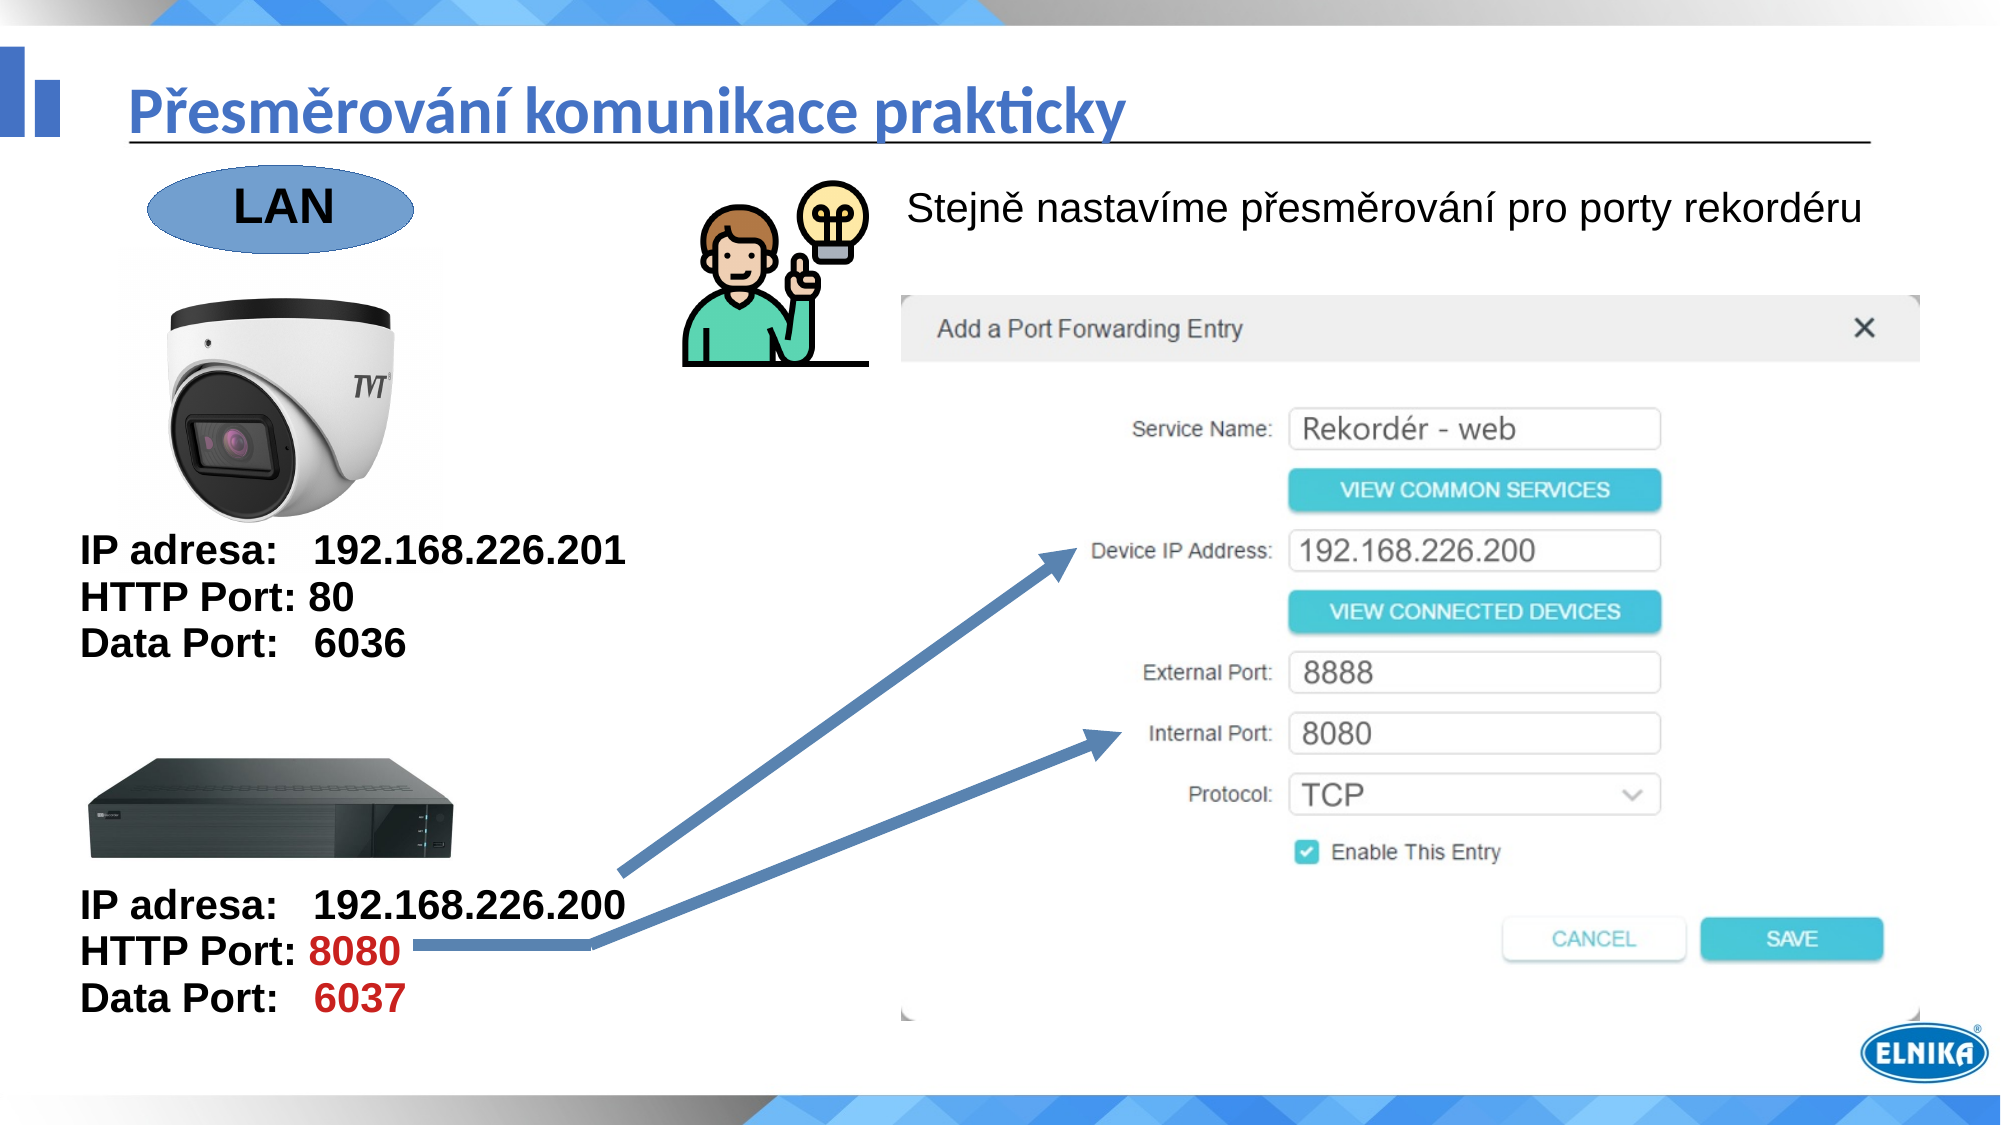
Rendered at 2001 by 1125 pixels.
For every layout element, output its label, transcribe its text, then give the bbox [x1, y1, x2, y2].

text_box Přesměrování komunikace prakticky [78, 58, 1211, 154]
text_box IP adresa: 192.168.226.200 HTTP Port: 8080 Data Port: 6037 [64, 874, 656, 1075]
text_box [147, 165, 369, 254]
text_box IP adresa: 192.168.226.201 HTTP Port: 80 Data Port: 6036 [64, 519, 656, 721]
picture [0, 0, 2001, 1125]
text_box [378, 179, 414, 240]
text_box Stejně nastavíme přesměrování pro porty rekordéru [885, 171, 1920, 338]
text_box LAN [218, 171, 378, 243]
